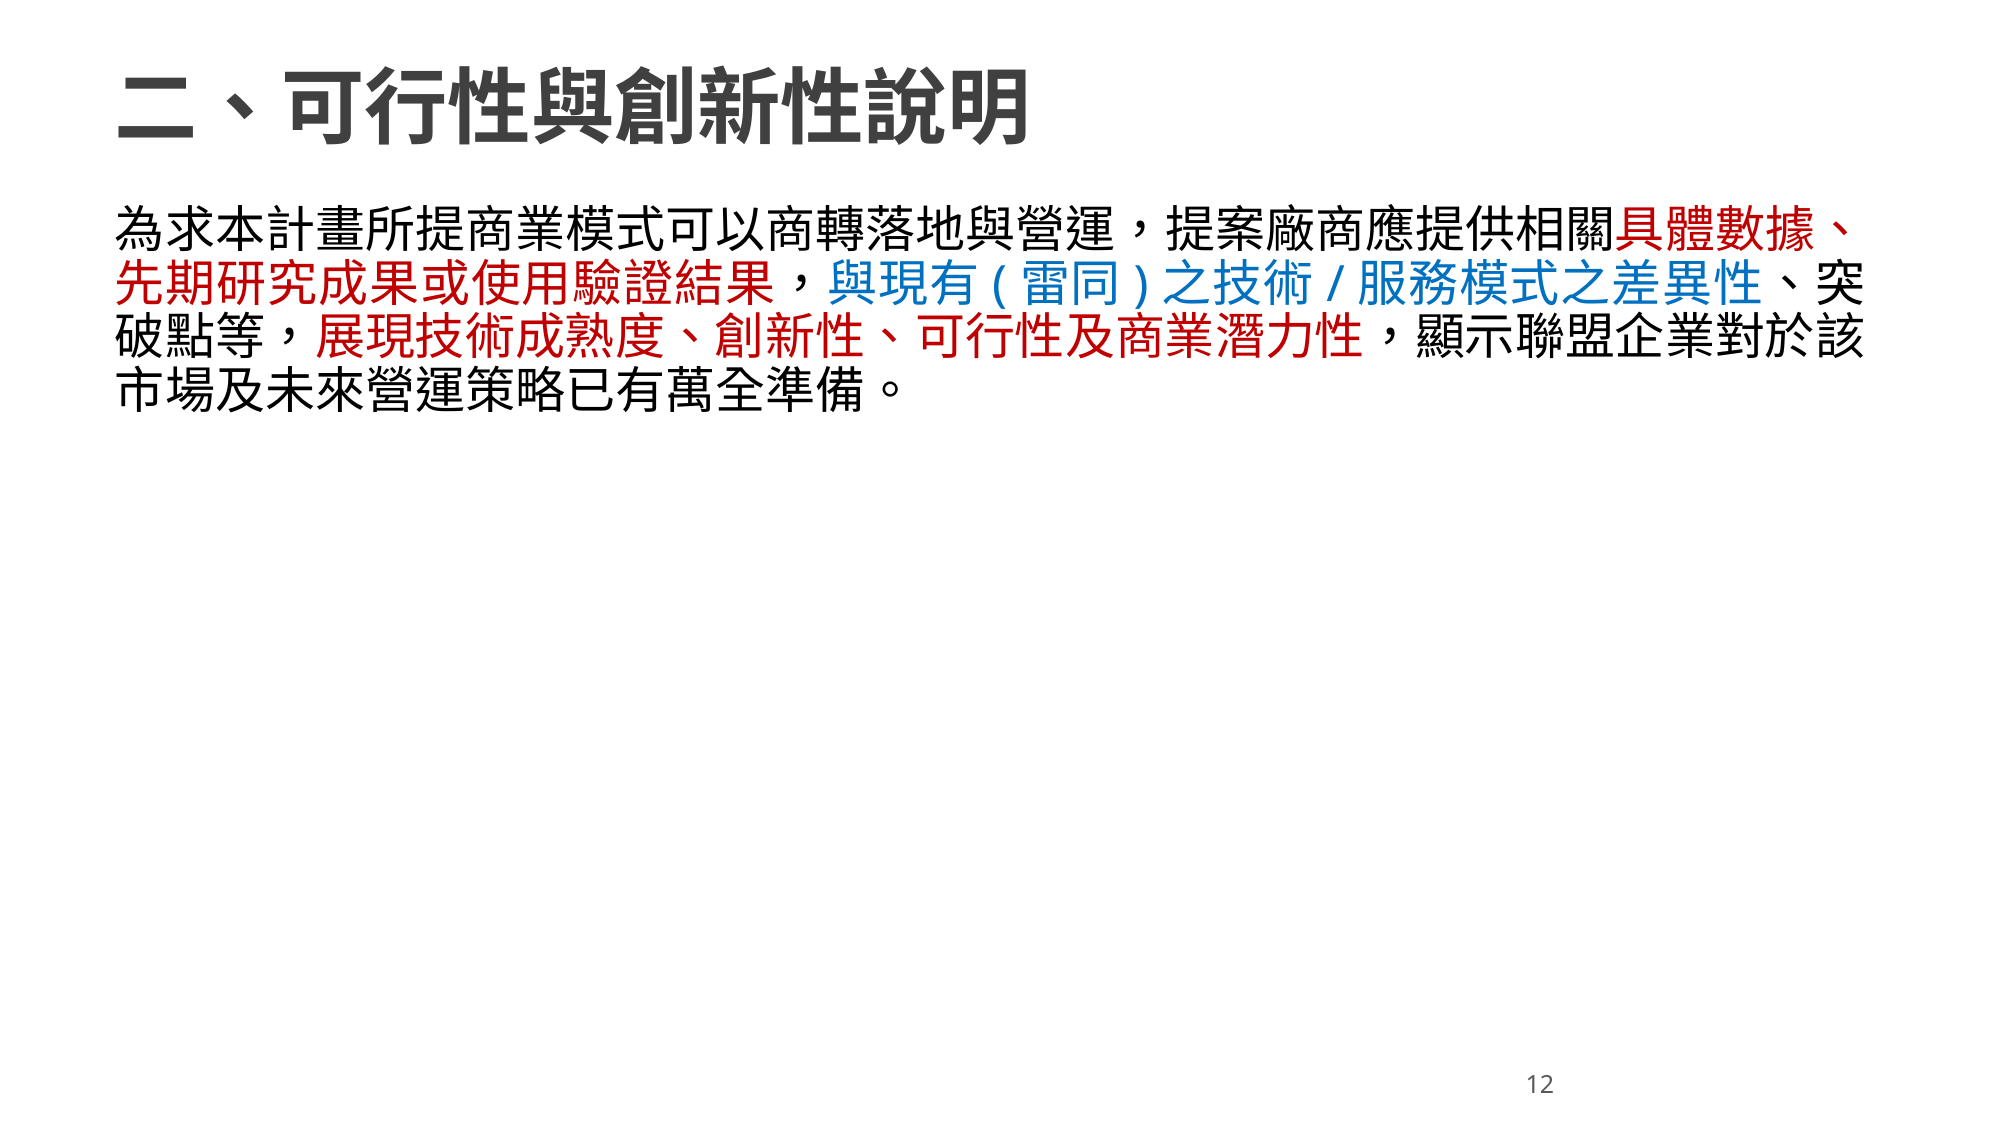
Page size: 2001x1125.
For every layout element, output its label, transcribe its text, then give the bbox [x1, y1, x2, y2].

title 二、可行性與創新性說明 [99, 56, 1900, 166]
text_box 為求本計畫所提商業模式可以商轉落地與營運，提案廠商應提供相關具體數據、先期研究成果或使用驗證結果，與現有(雷同)之技術/服務模式之差異性、突破點等，展現技術成熟度、創新性、可行性及商業潛力性，顯示聯盟企業對於該市場及未來營運策略已有萬全準備。 [99, 196, 1900, 1005]
text_box <編號> [1510, 1061, 1961, 1097]
